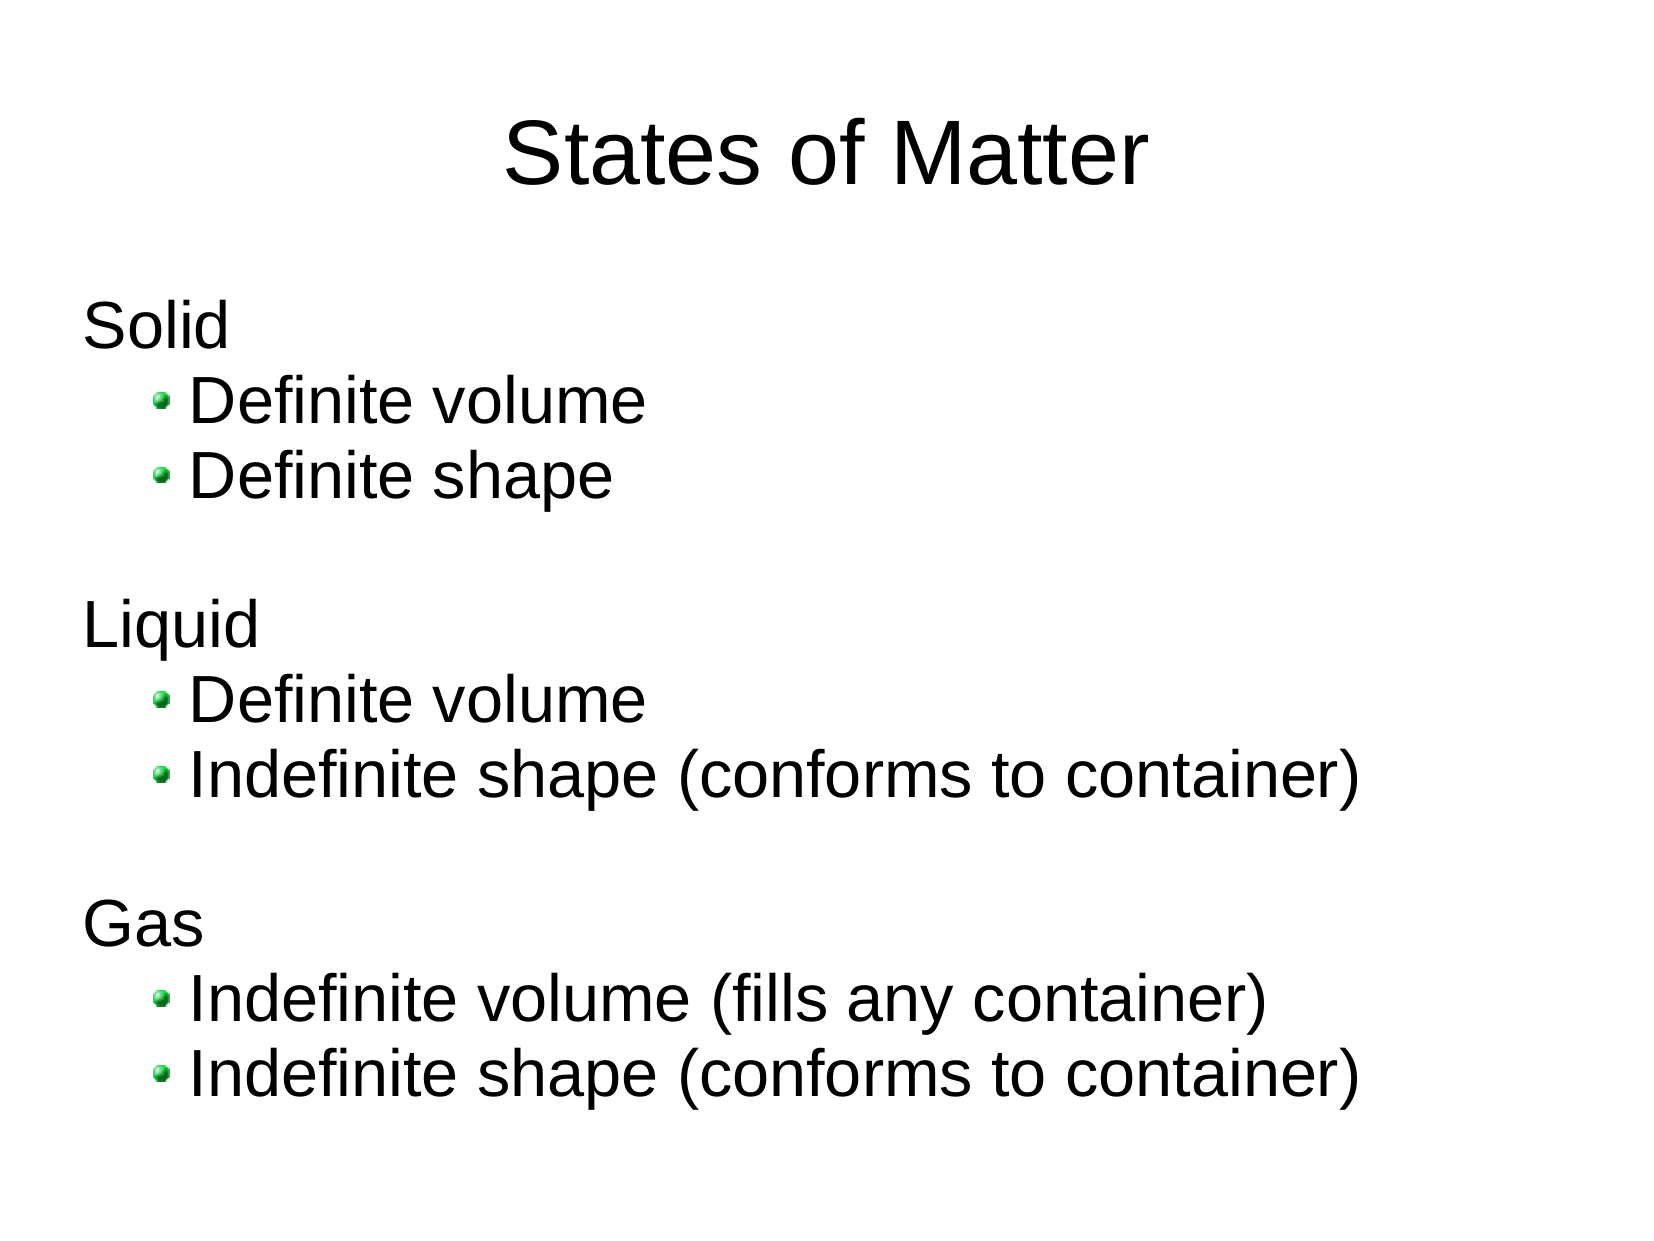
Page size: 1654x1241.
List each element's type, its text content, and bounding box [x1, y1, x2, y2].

title States of Matter [82, 49, 1571, 257]
subtitle Solid Definite volume Definite shape Liquid Definite volume Indefinite shape (conforms to container) Gas Indefinite volume (fills any container) Indefinite shape (conforms to container) [82, 288, 1571, 1111]
